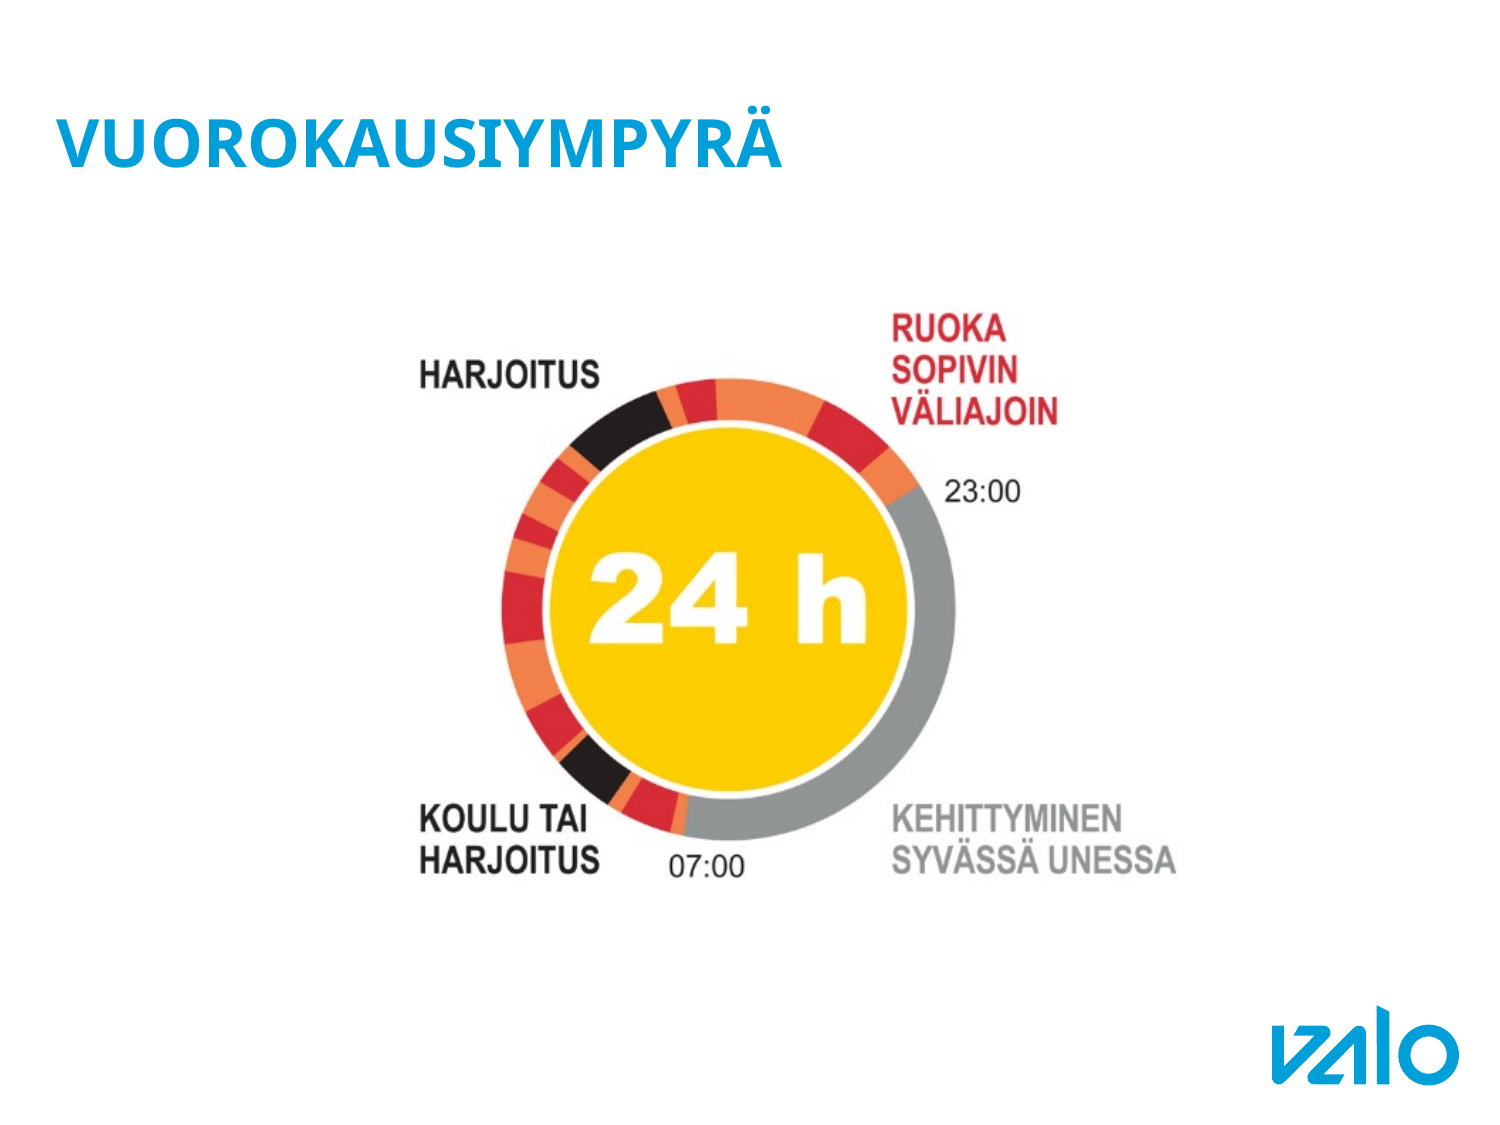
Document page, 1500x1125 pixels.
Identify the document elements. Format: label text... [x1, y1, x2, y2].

picture [407, 290, 1199, 894]
title VUOROKAUSIYMPYRÄ [41, 7, 1392, 195]
